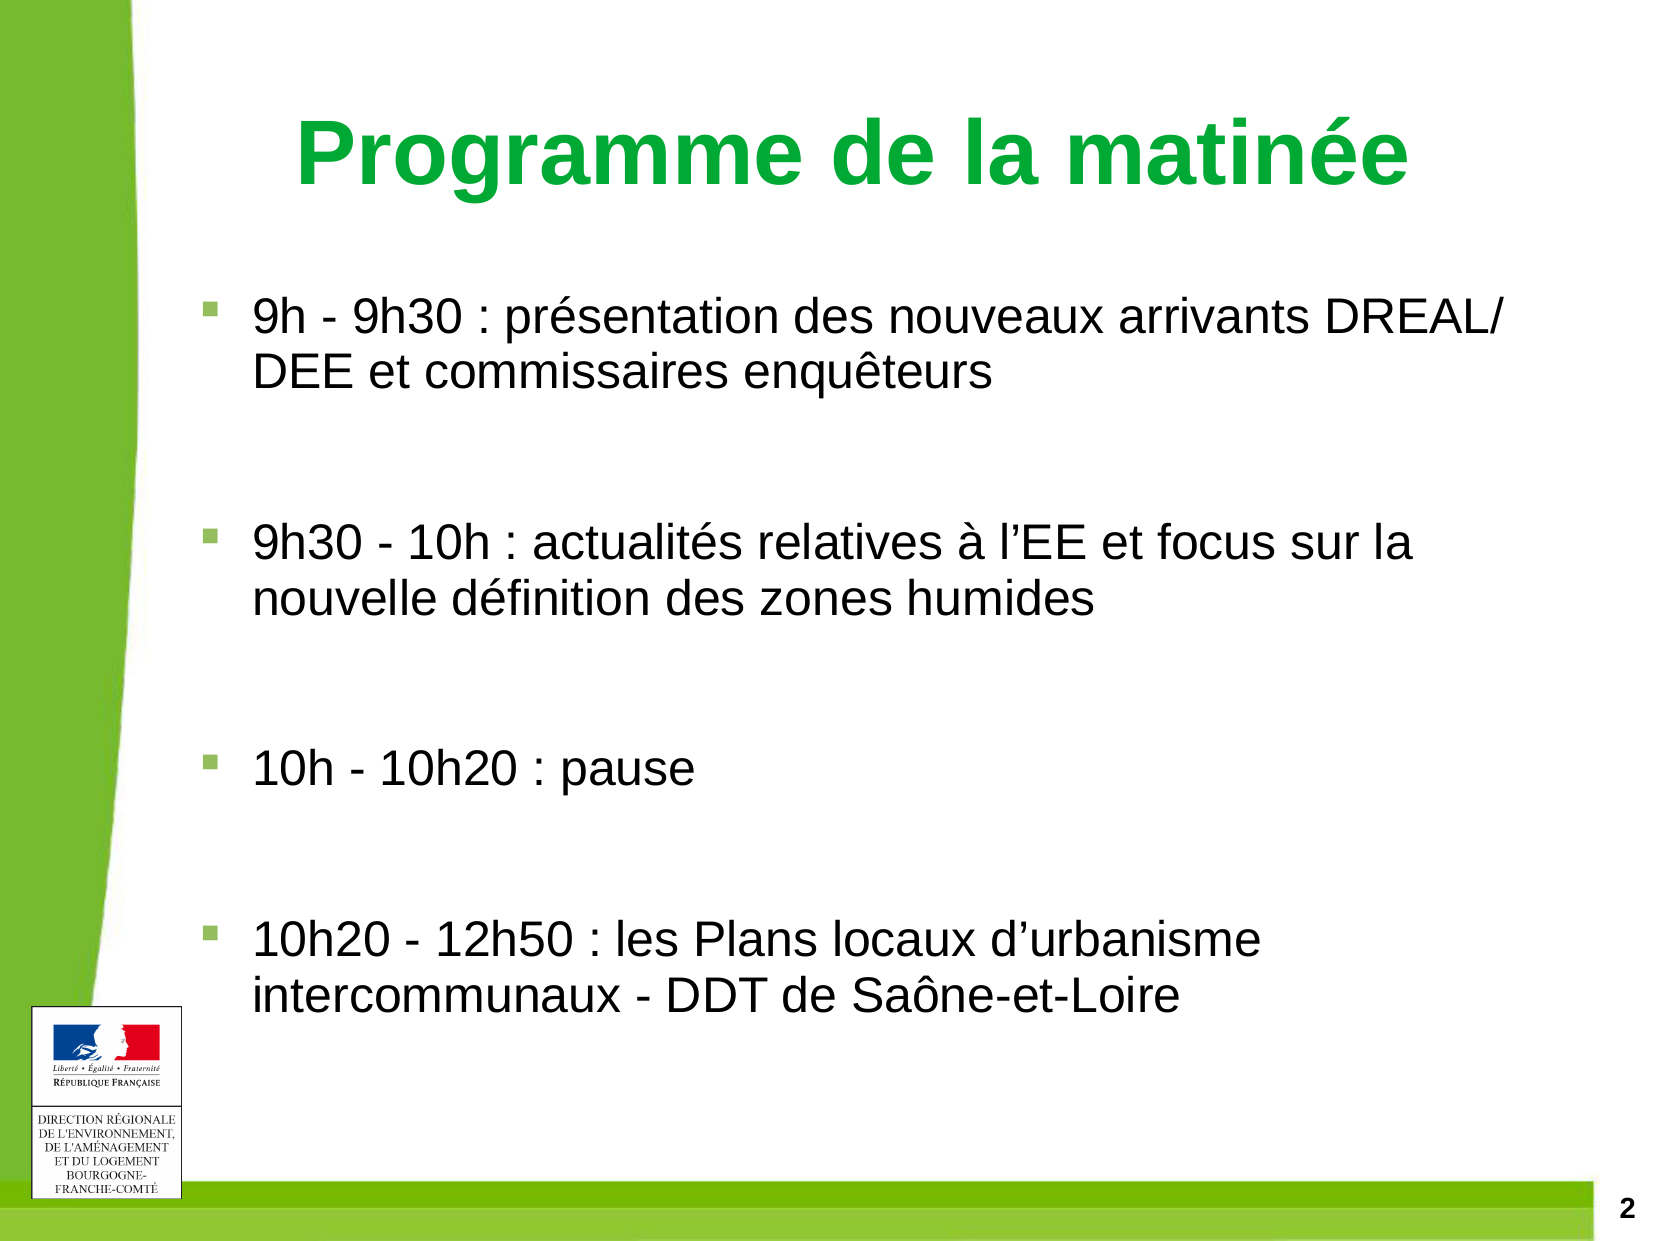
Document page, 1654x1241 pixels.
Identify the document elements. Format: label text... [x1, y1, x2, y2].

list 9h - 9h30 : présentation des nouveaux arrivants DREAL/ DEE et commissaires enquêteurs 9h30 - 10h : actualités relatives à l’EE et focus sur la nouvelle définition des zones humides 10h - 10h20 : pause 10h20 - 12h50 : les Plans locaux d’urbanisme intercommunaux - DDT de Saône-et-Loire [181, 288, 1511, 1166]
picture [0, 0, 1653, 1241]
title Programme de la matinée [136, 56, 1571, 250]
